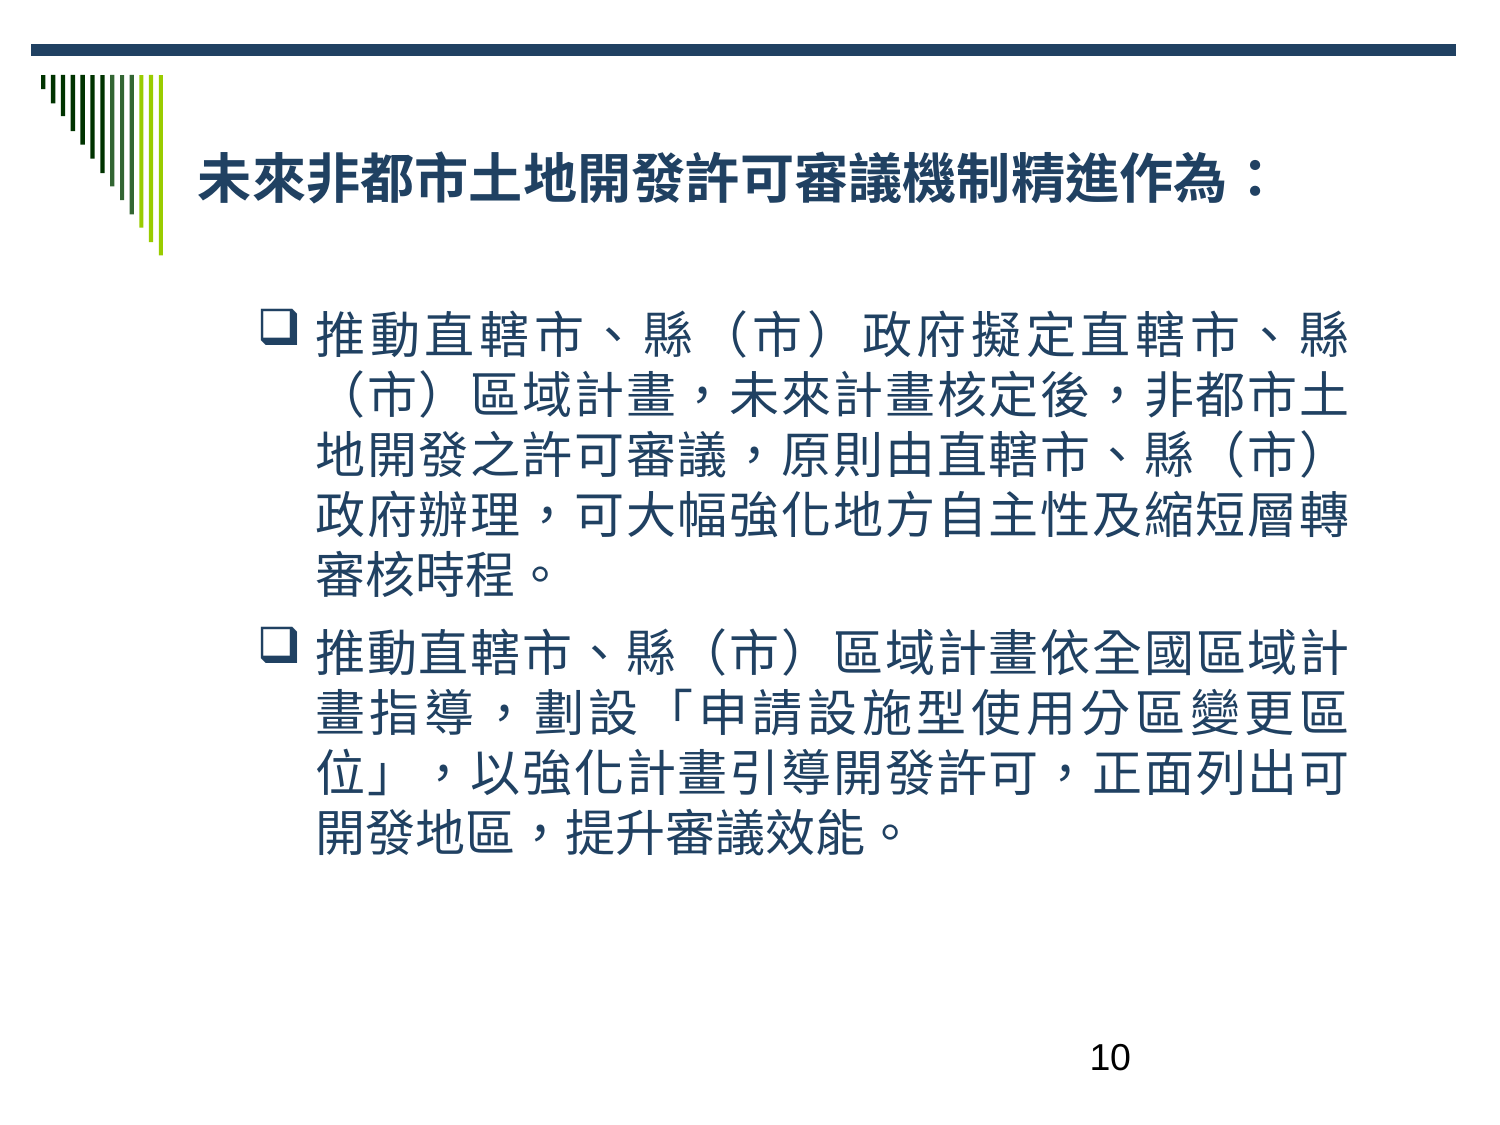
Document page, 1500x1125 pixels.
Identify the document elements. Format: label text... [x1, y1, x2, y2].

text_box 未來非都市土地開發許可審議機制精進作為： [183, 137, 1436, 218]
text_box 推動直轄市、縣（市）政府擬定直轄市、縣（市）區域計畫，未來計畫核定後，非都市土地開發之許可審議，原則由直轄市、縣（市）政府辦理，可大幅強化地方自主性及縮短層轉審核時程。 推動直轄市、縣（市）區域計畫依全國區域計畫指導，劃設「申請設施型使用分區變更區位」，以強化計畫引導開發許可，正面列出可開發地區，提升審議效能。 [242, 295, 1365, 870]
